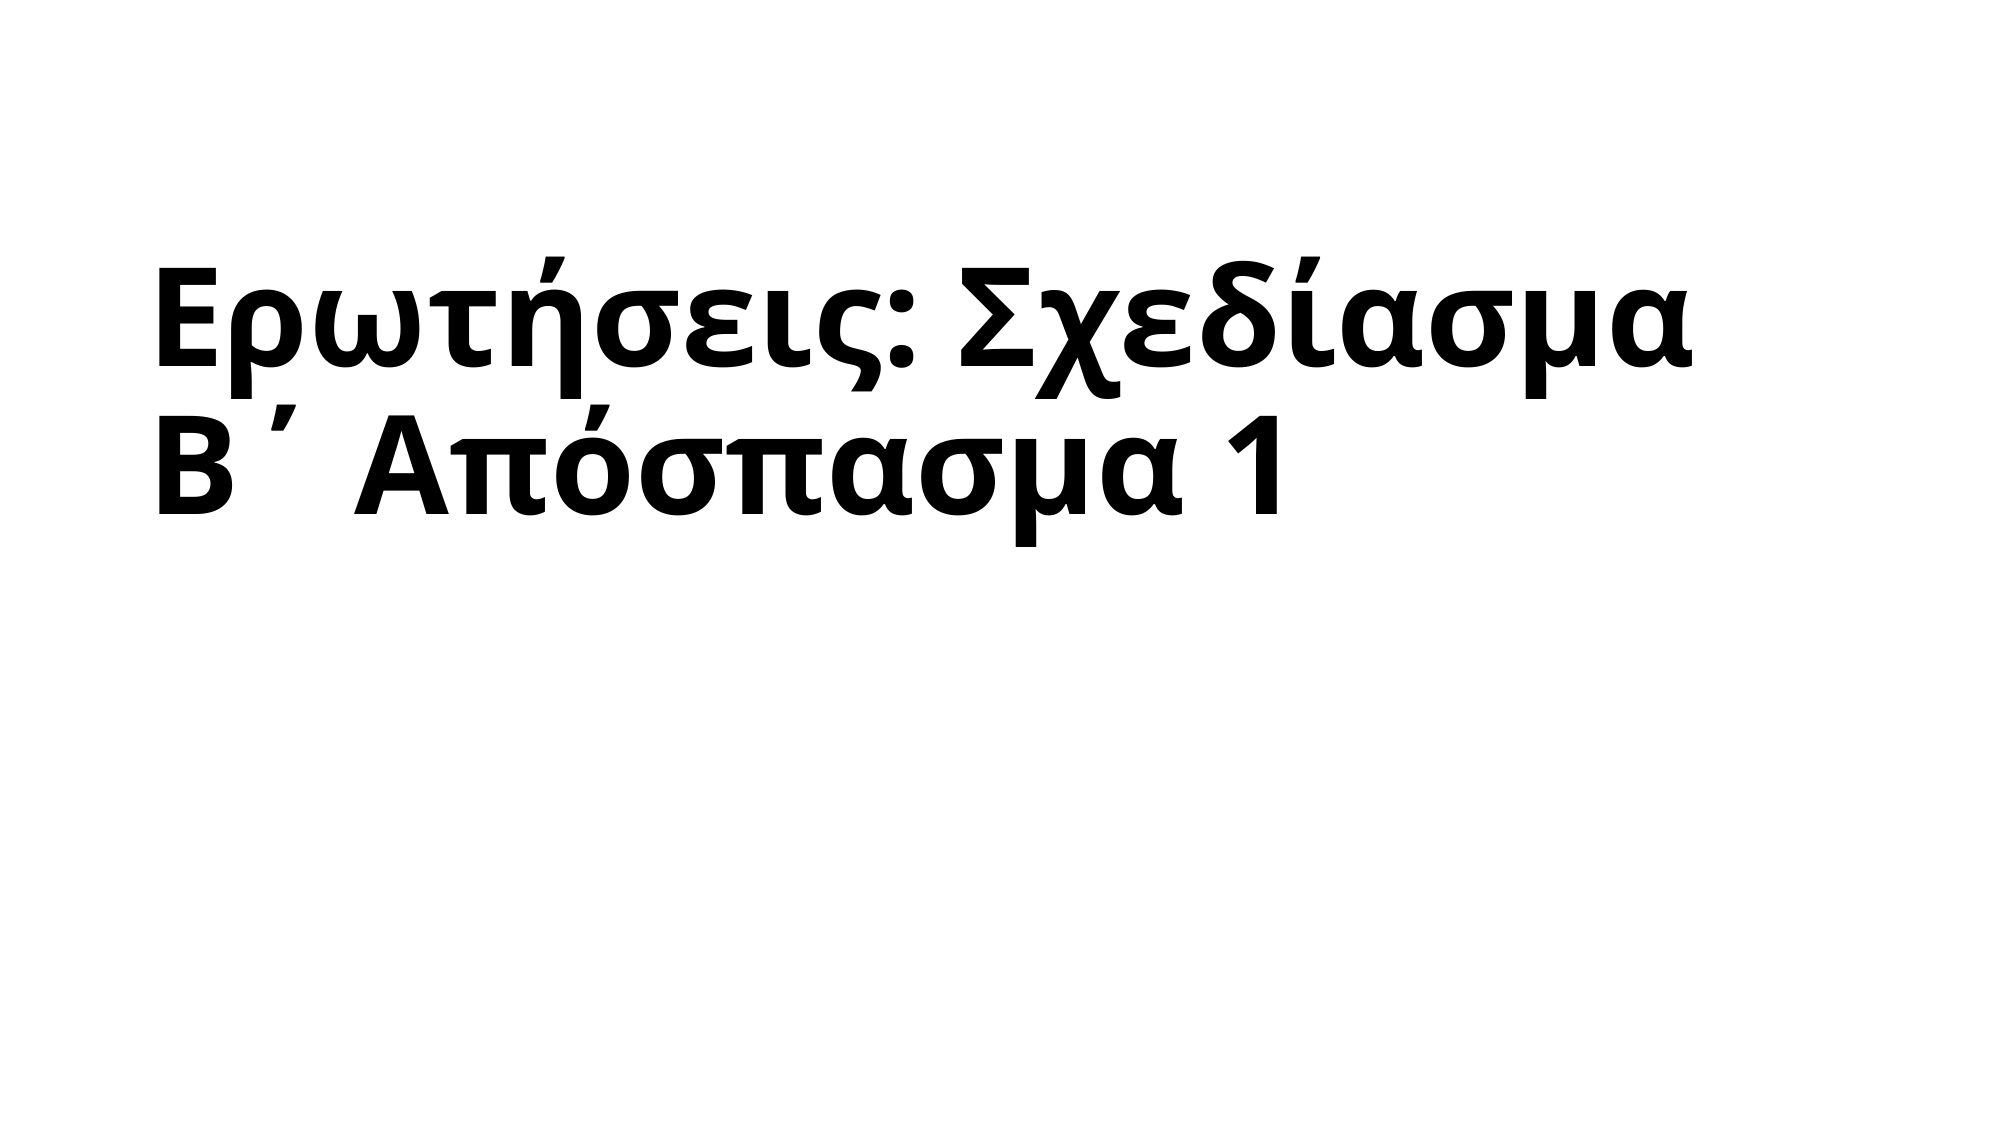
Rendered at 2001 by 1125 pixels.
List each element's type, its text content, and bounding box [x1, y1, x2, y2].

title Ερωτήσεις: Σχεδίασμα Β΄ Απόσπασμα 1 [131, 154, 1776, 638]
